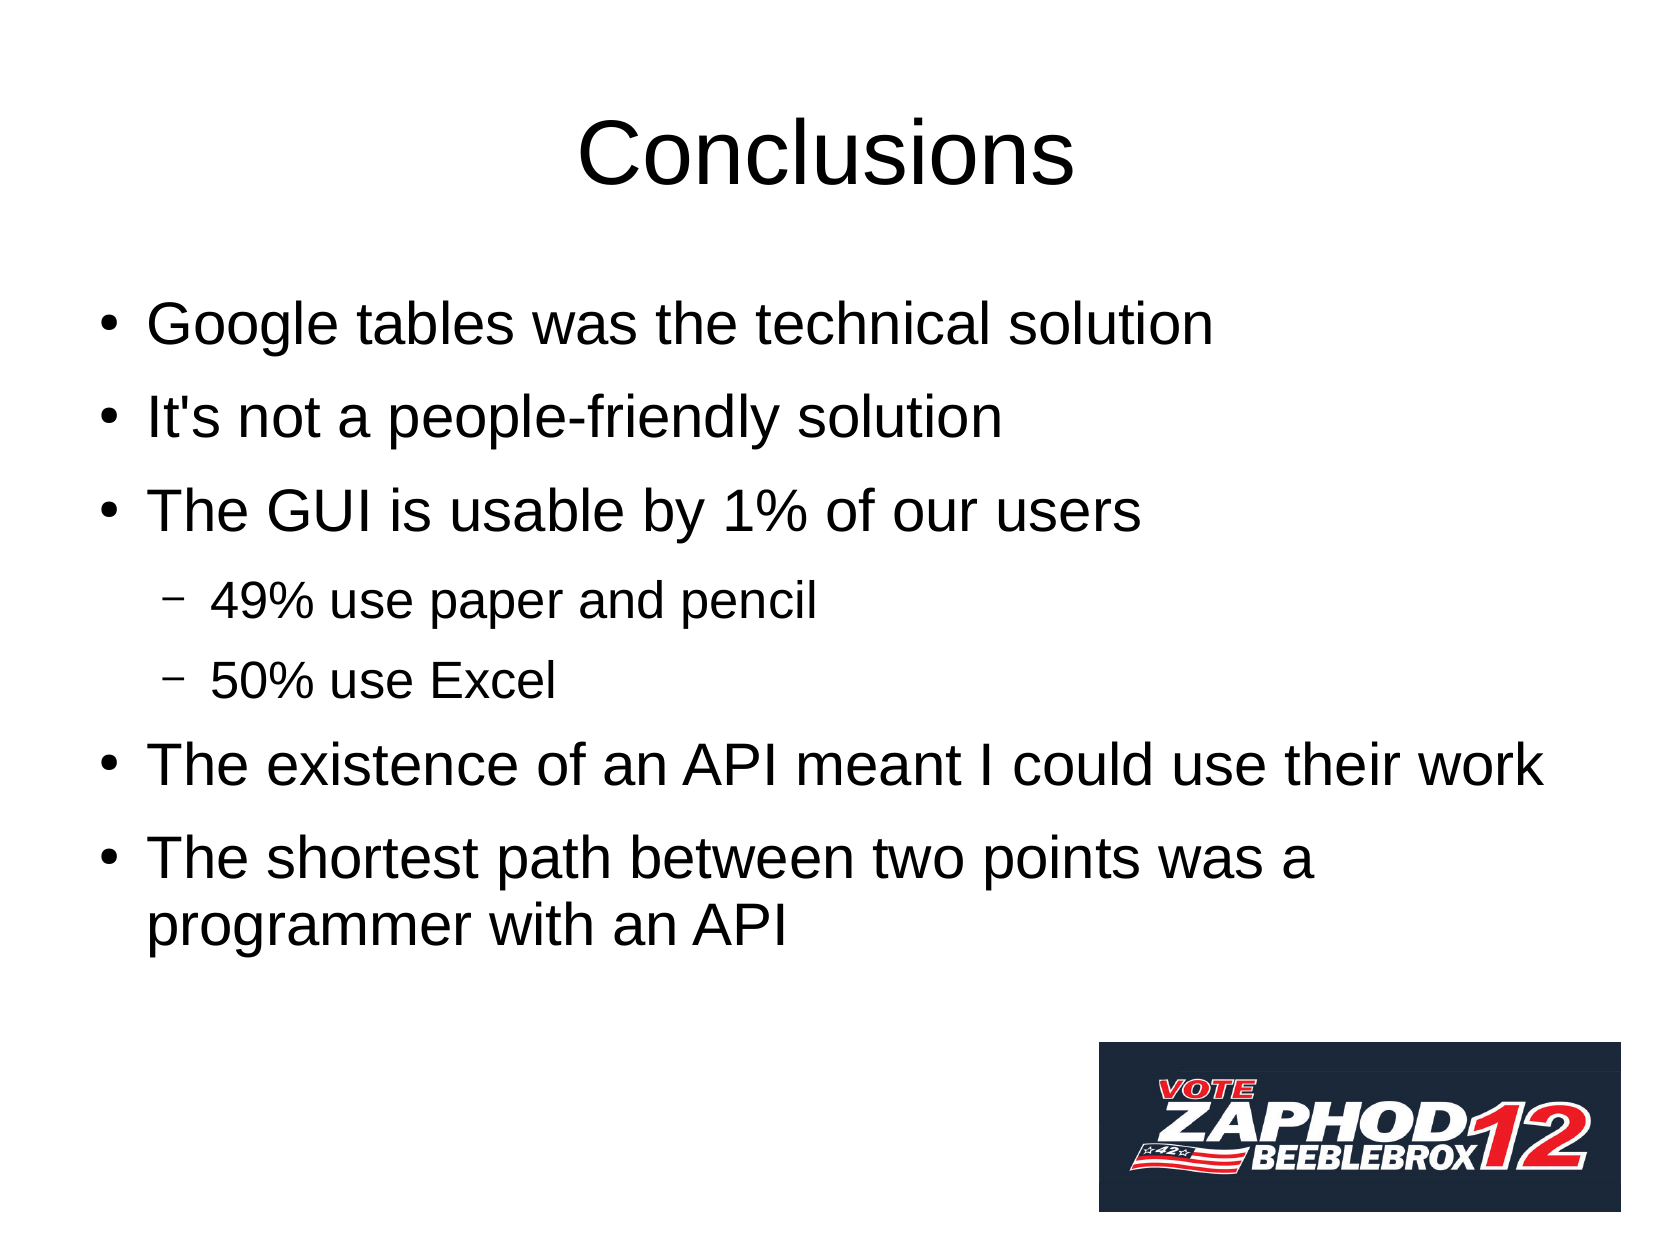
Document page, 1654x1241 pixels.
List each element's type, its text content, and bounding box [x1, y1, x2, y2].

title Conclusions [82, 49, 1571, 257]
list Google tables was the technical solution It's not a people-friendly solution The GUI is usable by 1% of our users 49% use paper and pencil 50% use Excel The existence of an API meant I could use their work The shortest path between two points was a programmer with an API [82, 290, 1571, 1010]
picture [1099, 1042, 1621, 1212]
